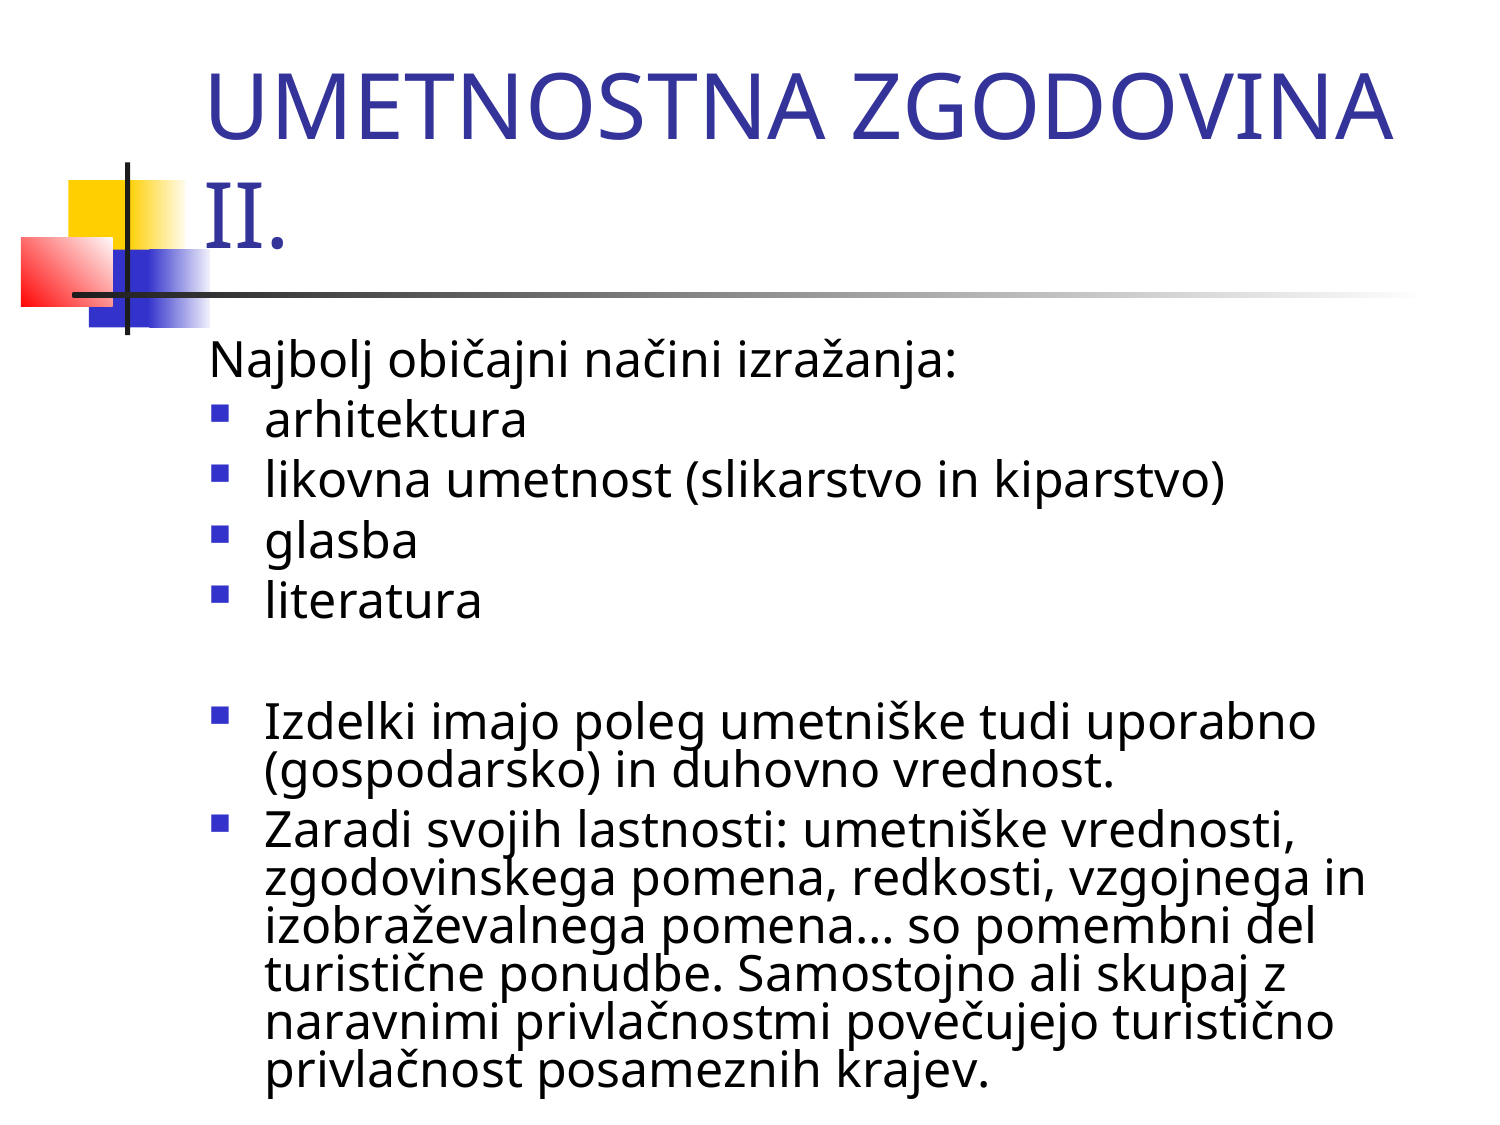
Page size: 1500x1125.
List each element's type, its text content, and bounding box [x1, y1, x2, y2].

list Najbolj običajni načini izražanja: arhitektura likovna umetnost (slikarstvo in kiparstvo) glasba literatura Izdelki imajo poleg umetniške tudi uporabno (gospodarsko) in duhovno vrednost. Zaradi svojih lastnosti: umetniške vrednosti, zgodovinskega pomena, redkosti, vzgojnega in izobraževalnega pomena… so pomembni del turistične ponudbe. Samostojno ali skupaj z naravnimi privlačnostmi povečujejo turistično privlačnost posameznih krajev. [193, 331, 1469, 1058]
title UMETNOSTNA ZGODOVINA II. [188, 35, 1468, 276]
